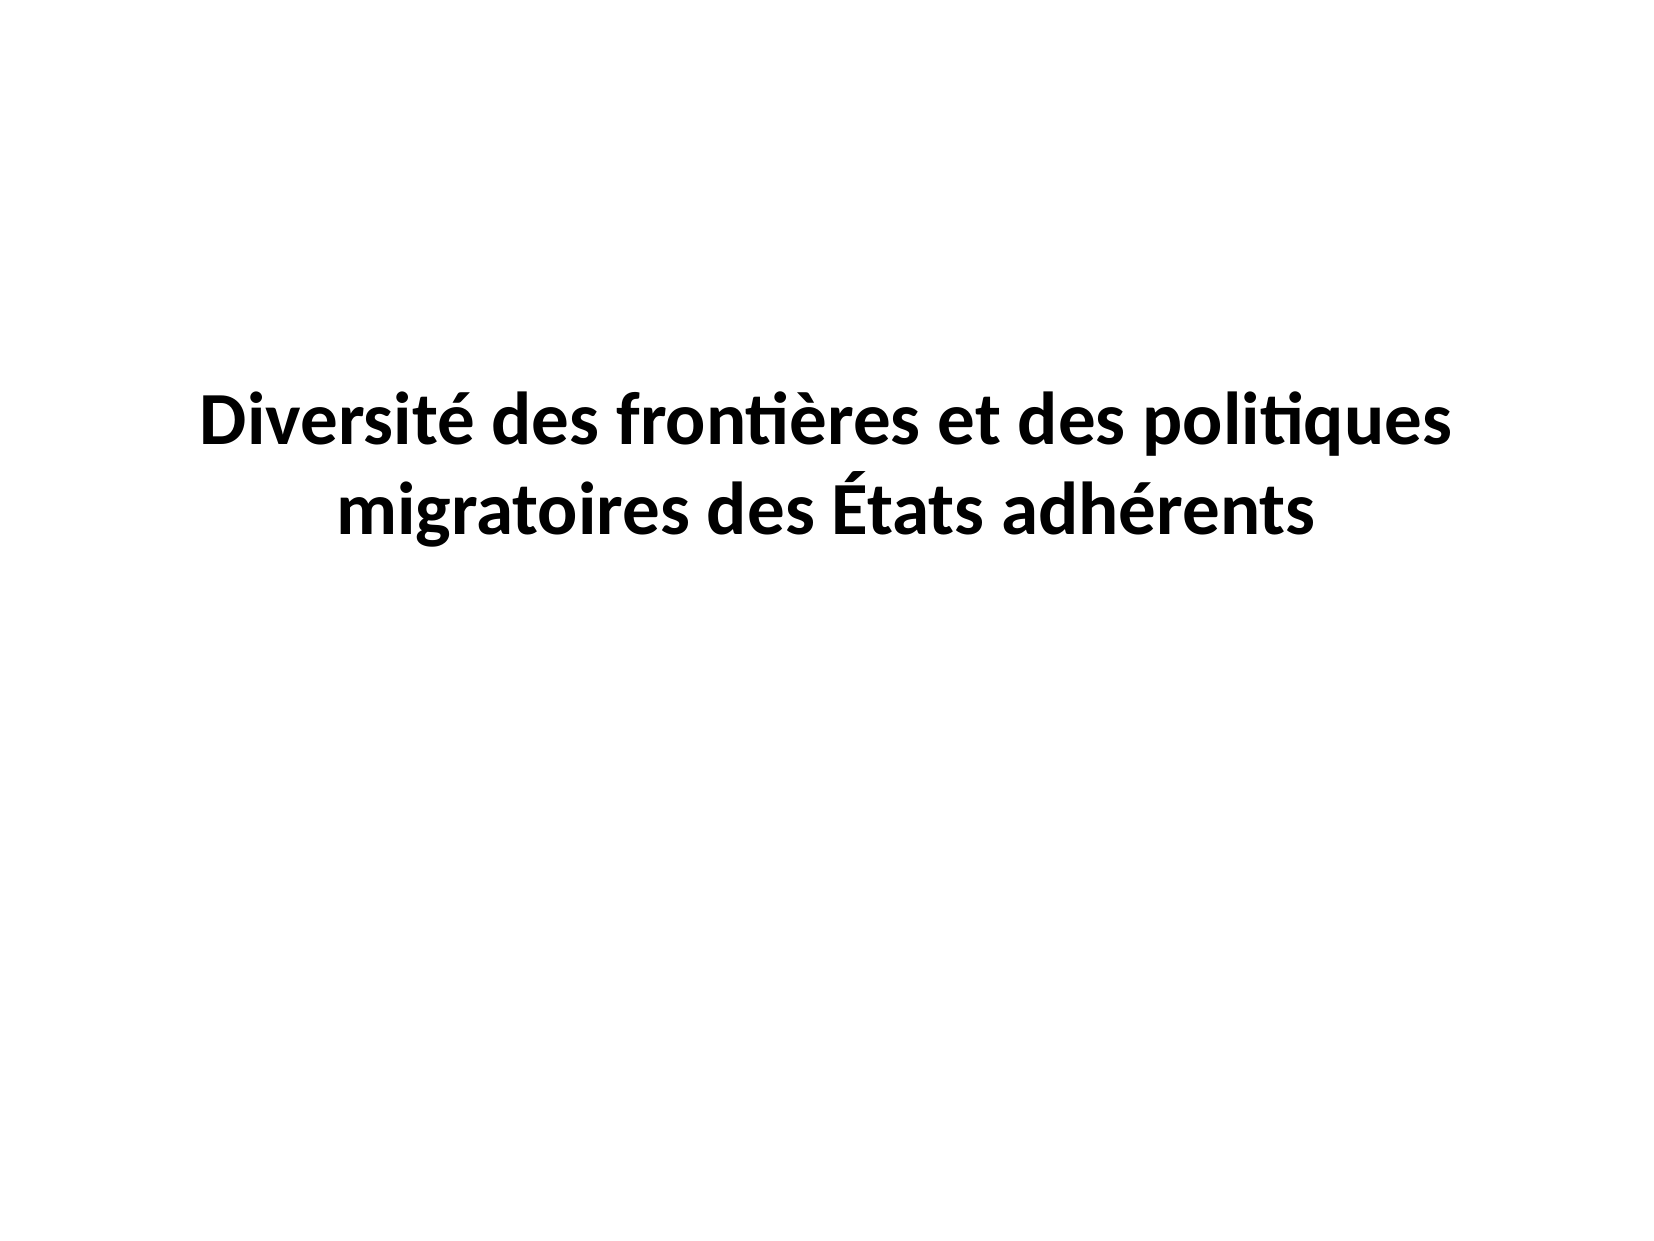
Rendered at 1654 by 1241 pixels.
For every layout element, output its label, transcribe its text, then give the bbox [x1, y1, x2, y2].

subtitle Diversité des frontières et des politiques migratoires des États adhérents [82, 49, 1571, 1109]
